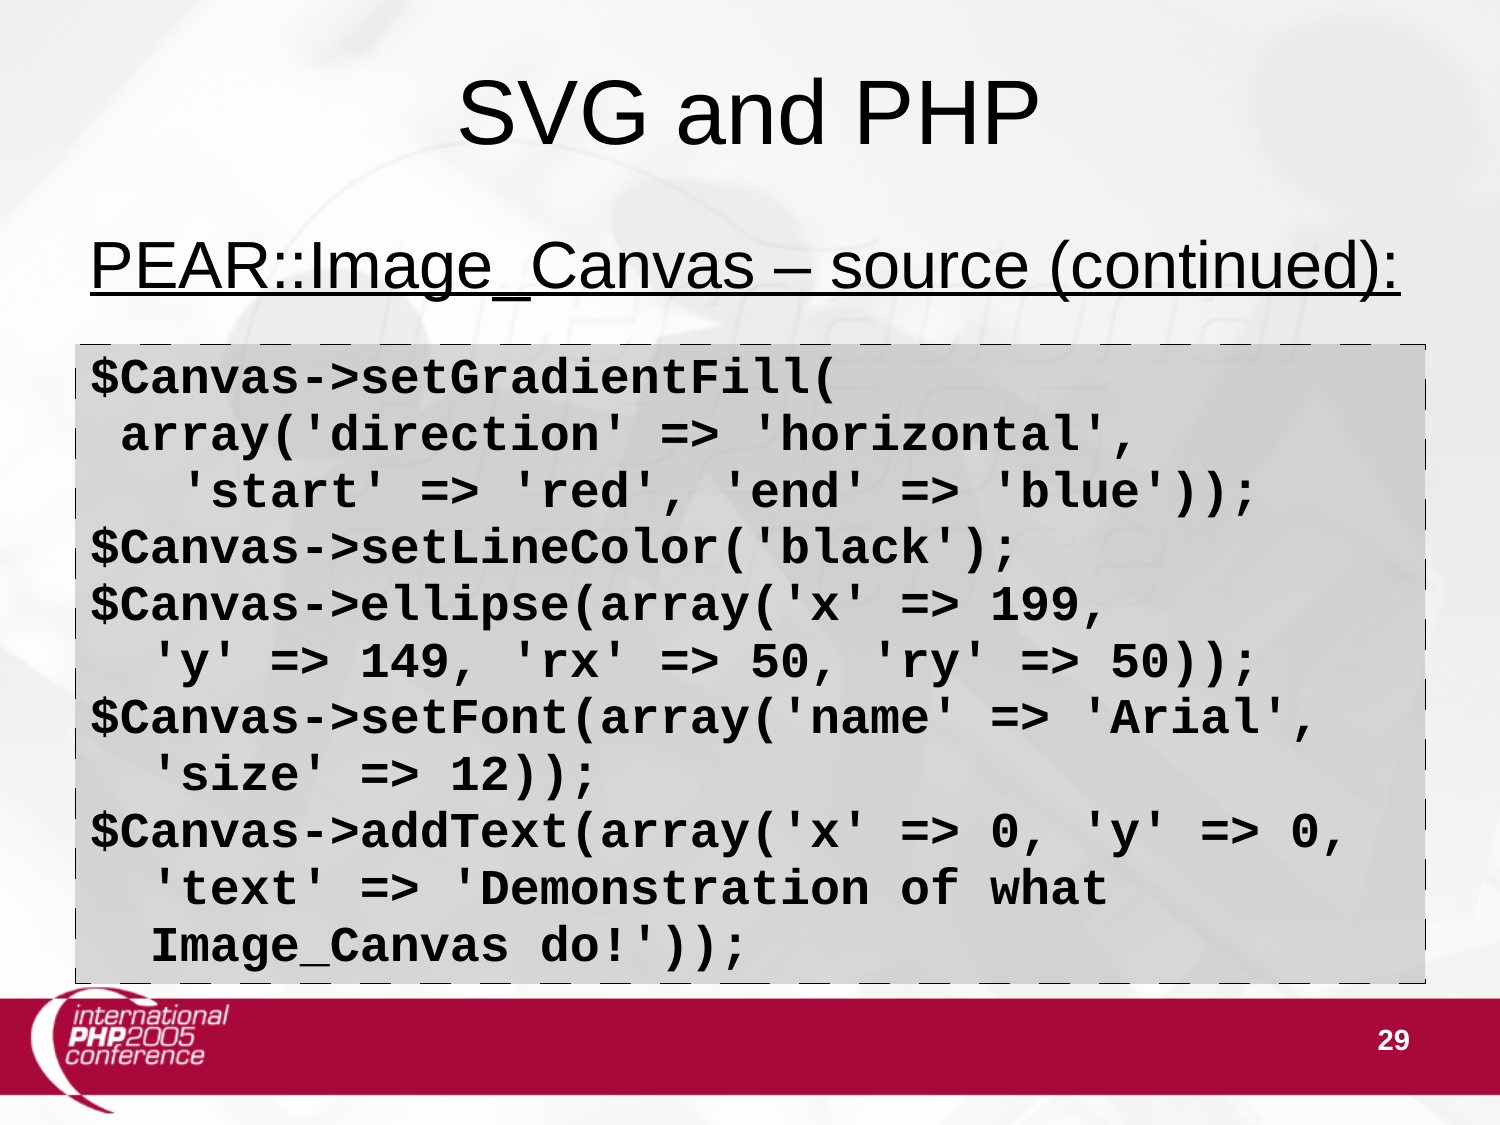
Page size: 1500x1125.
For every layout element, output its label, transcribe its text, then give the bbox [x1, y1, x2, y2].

list PEAR::Image_Canvas – source (continued): [75, 220, 1426, 344]
title SVG and PHP [75, 18, 1426, 207]
list $Canvas->setGradientFill( array('direction' => 'horizontal', 'start' => 'red', 'end' => 'blue')); $Canvas->setLineColor('black'); $Canvas->ellipse(array('x' => 199, 'y' => 149, 'rx' => 50, 'ry' => 50)); $Canvas->setFont(array('name' => 'Arial', 'size' => 12)); $Canvas->addText(array('x' => 0, 'y' => 0, 'text' => 'Demonstration of what Image_Canvas do!')); [75, 344, 1426, 984]
picture [0, 0, 1500, 1125]
